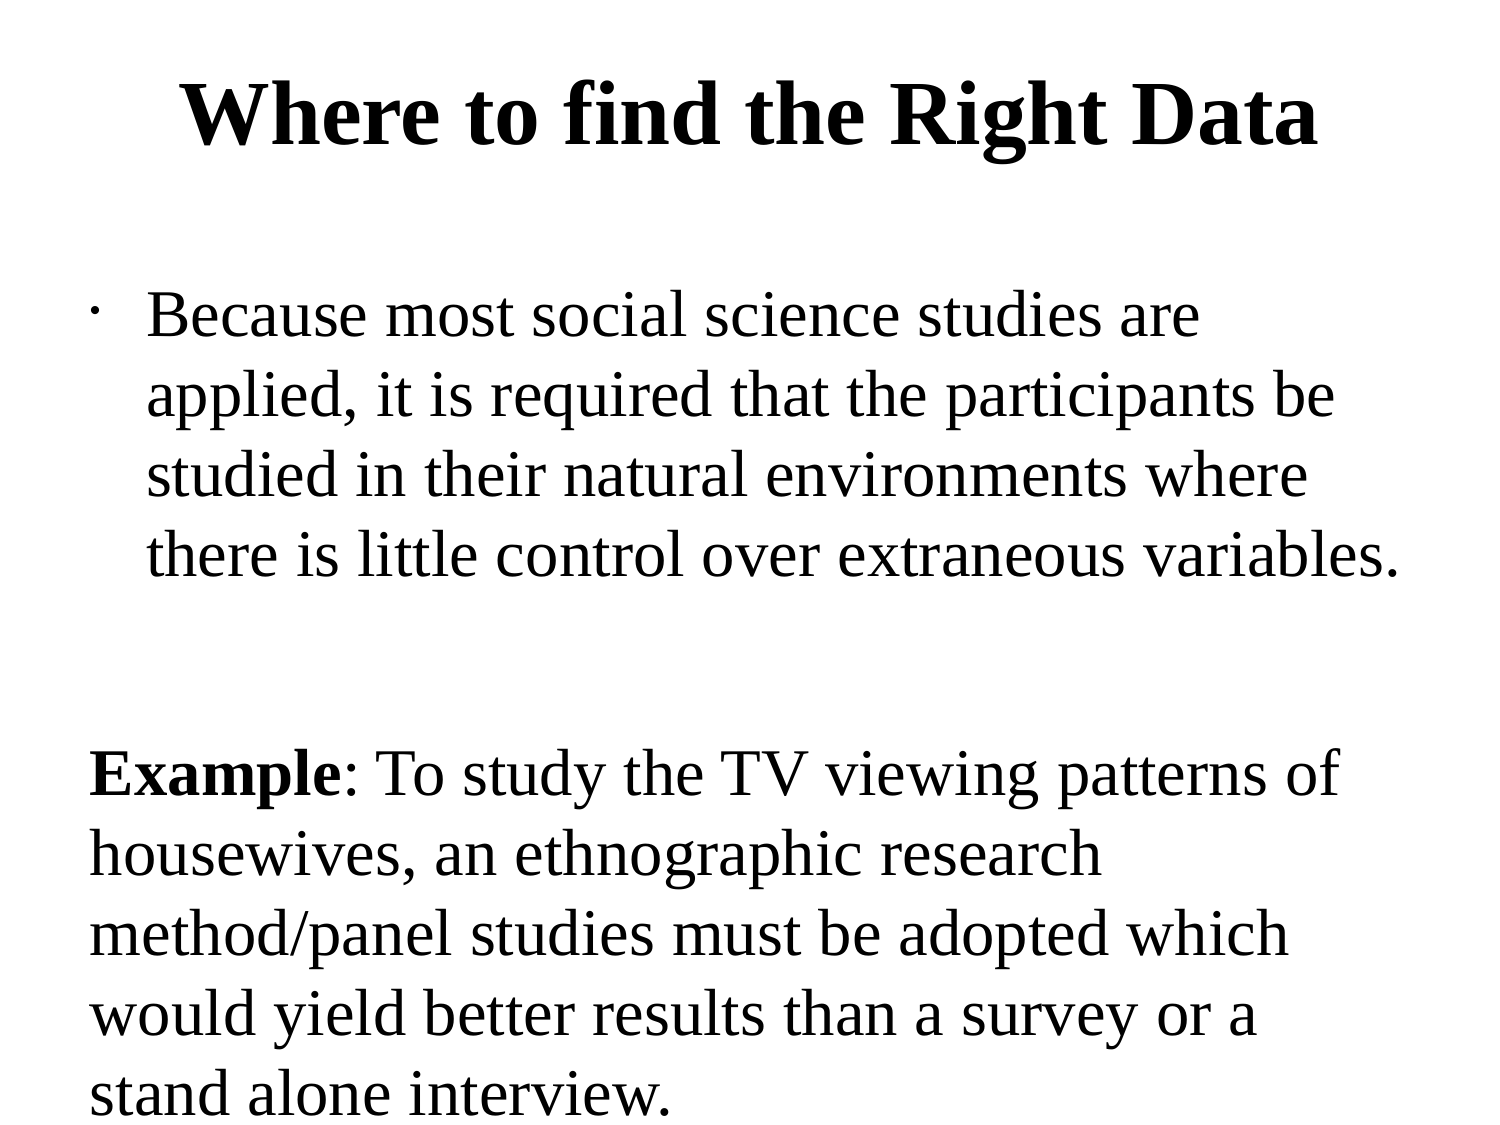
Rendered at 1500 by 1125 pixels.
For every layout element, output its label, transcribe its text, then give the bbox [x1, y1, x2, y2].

list Because most social science studies are applied, it is required that the participants be studied in their natural environments where there is little control over extraneous variables. Example: To study the TV viewing patterns of housewives, an ethnographic research method/panel studies must be adopted which would yield better results than a survey or a stand alone interview. [75, 262, 1425, 1088]
title Where to find the Right Data [75, 45, 1425, 233]
